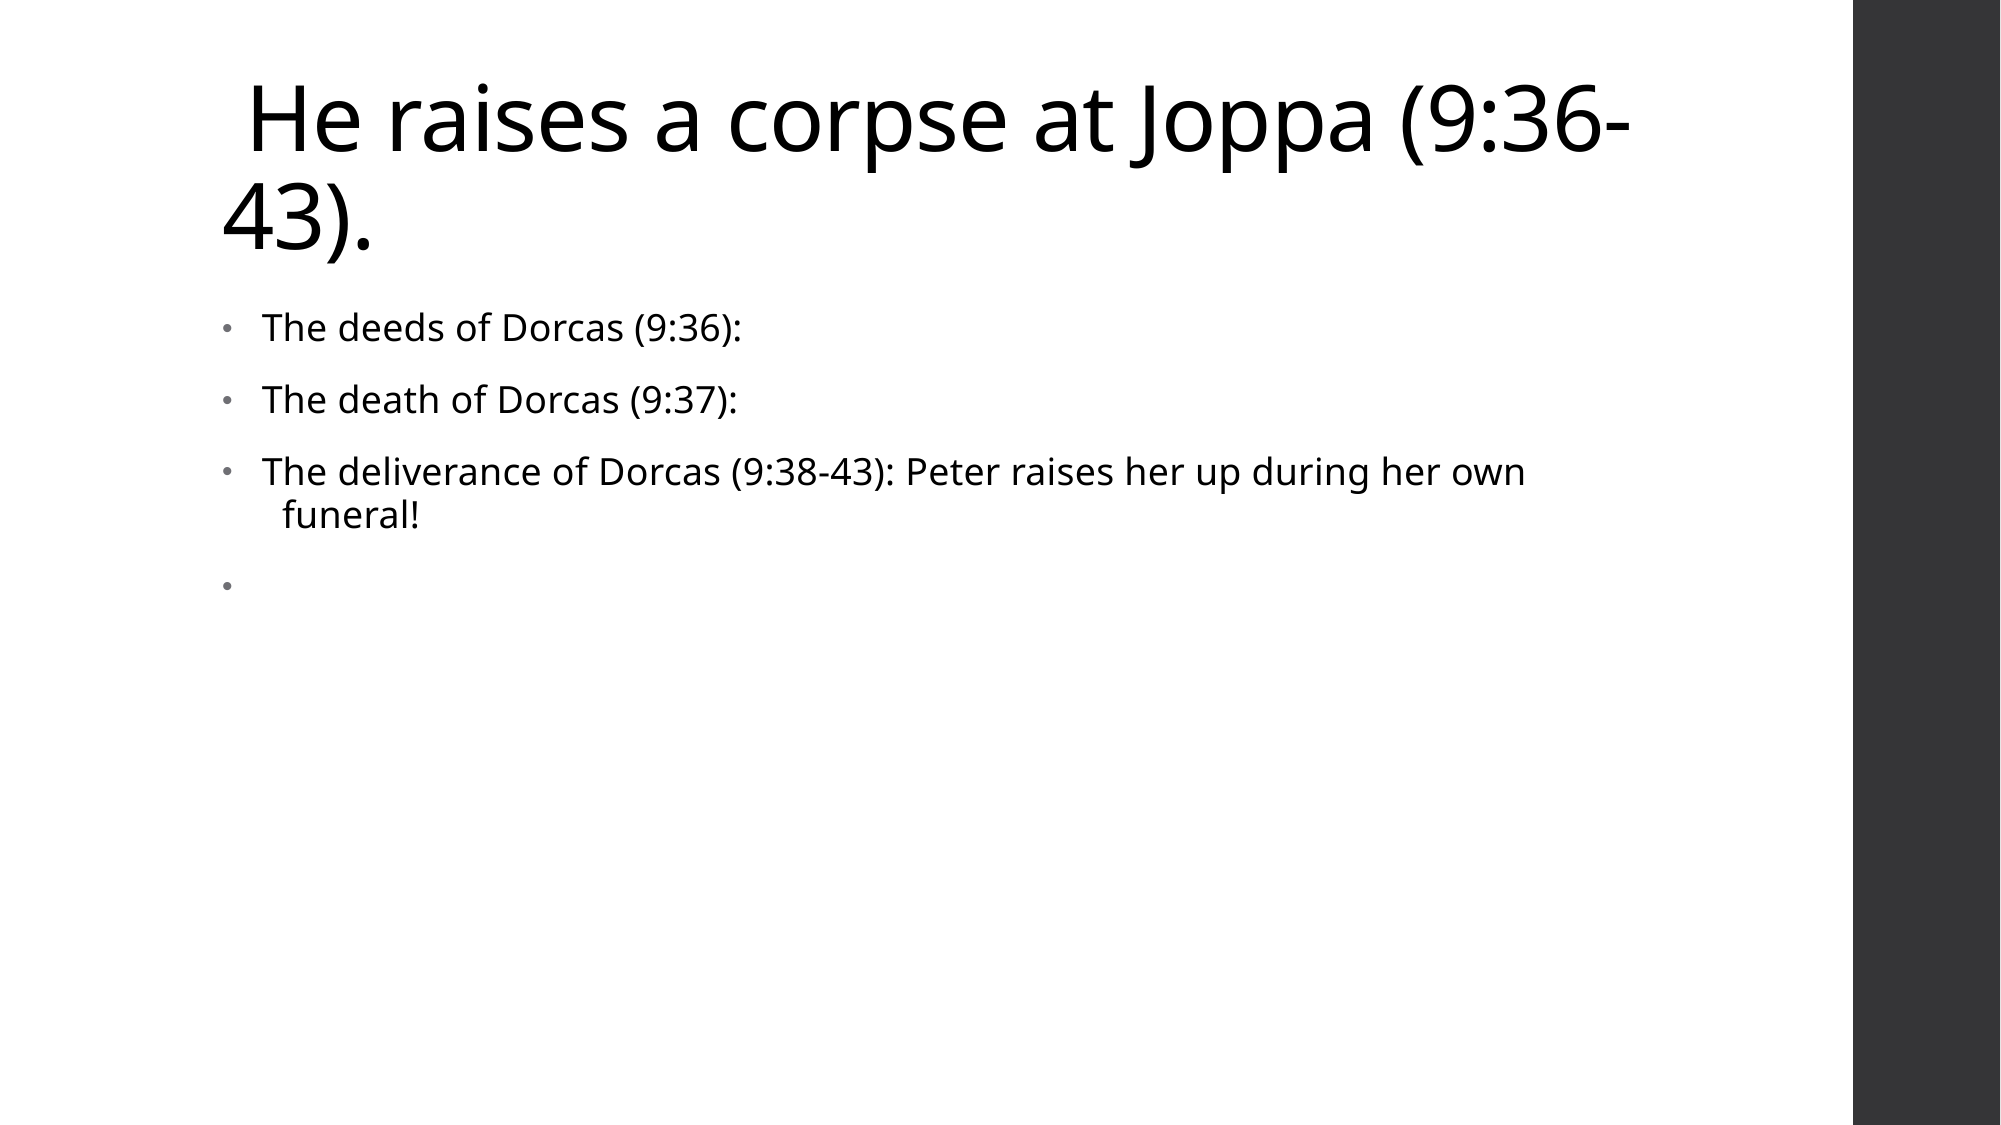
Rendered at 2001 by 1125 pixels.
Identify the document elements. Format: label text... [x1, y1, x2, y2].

title He raises a corpse at Joppa (9:36-43). [206, 60, 1797, 278]
list The deeds of Dorcas (9:36): The death of Dorcas (9:37): The deliverance of Dorcas (9:38-43): Peter raises her up during her own funeral! [206, 299, 1617, 1014]
